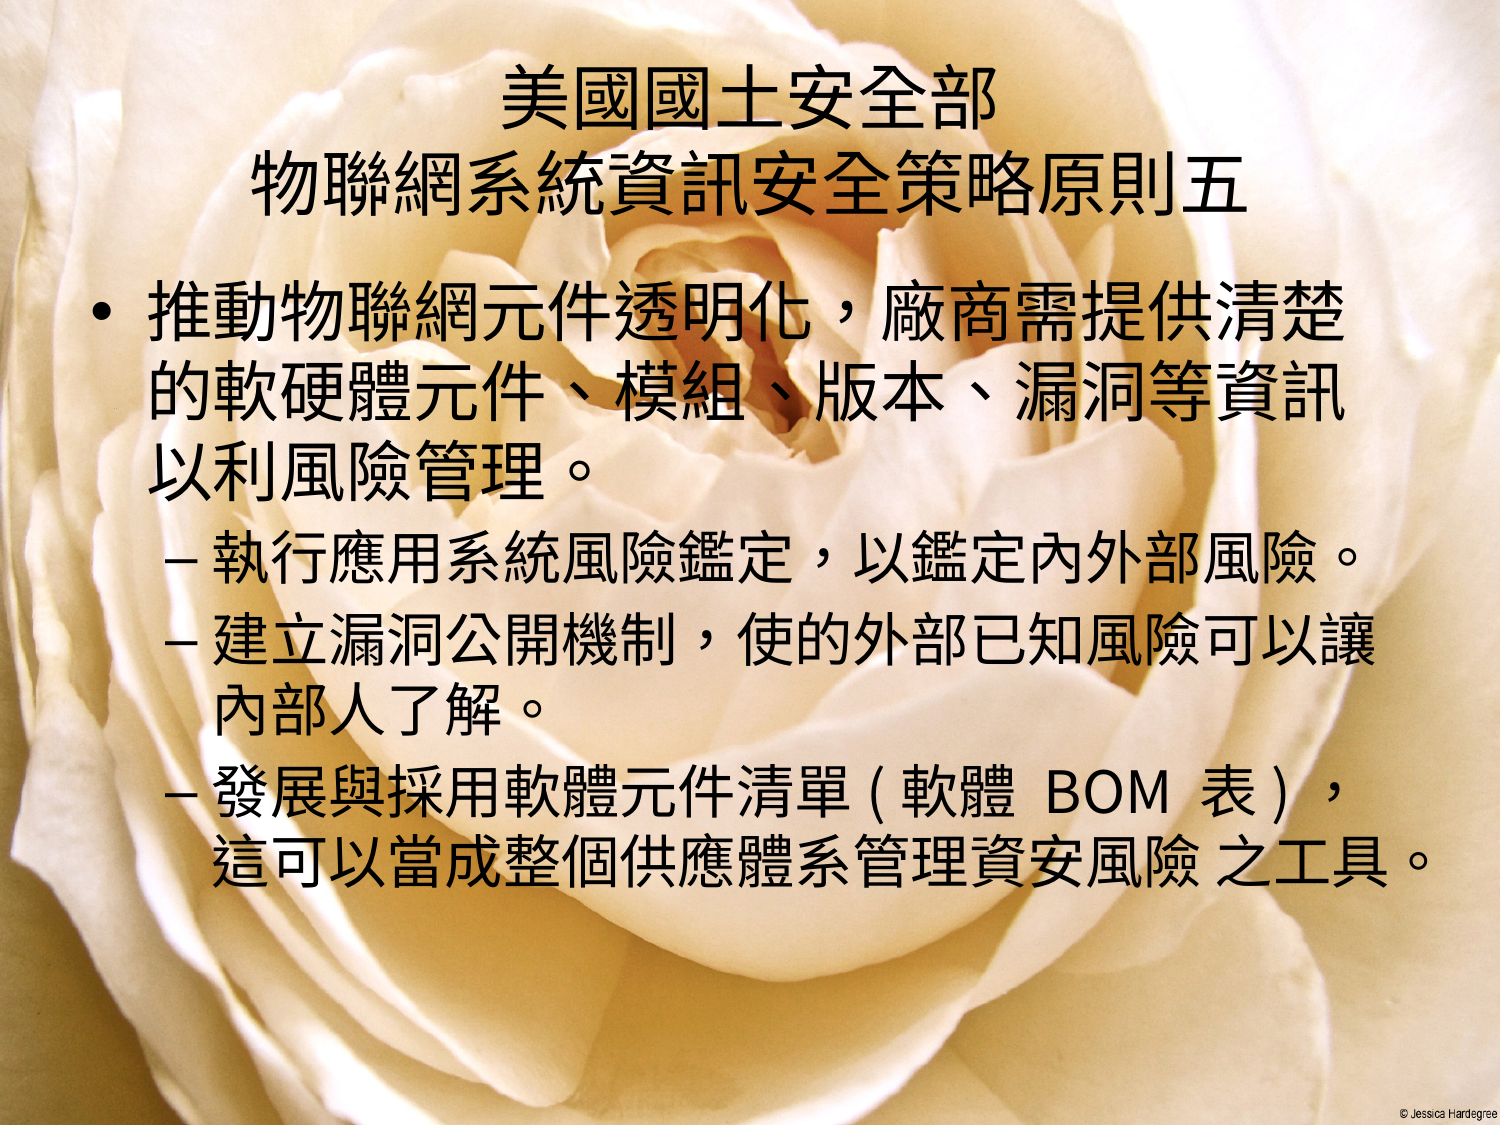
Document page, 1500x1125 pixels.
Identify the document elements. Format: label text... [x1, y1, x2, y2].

picture [0, 0, 1500, 1125]
list 推動物聯網元件透明化，廠商需提供清楚的軟硬體元件、模組、版本、漏洞等資訊以利風險管理。 執行應用系統風險鑑定，以鑑定內外部風險。 建立漏洞公開機制，使的外部已知風險可以讓內部人了解。 發展與採用軟體元件清單(軟體 BOM 表)，這可以當成整個供應體系管理資安風險 之工具。 [75, 262, 1425, 1005]
title 美國國土安全部 物聯網系統資訊安全策略原則五 [75, 45, 1425, 233]
